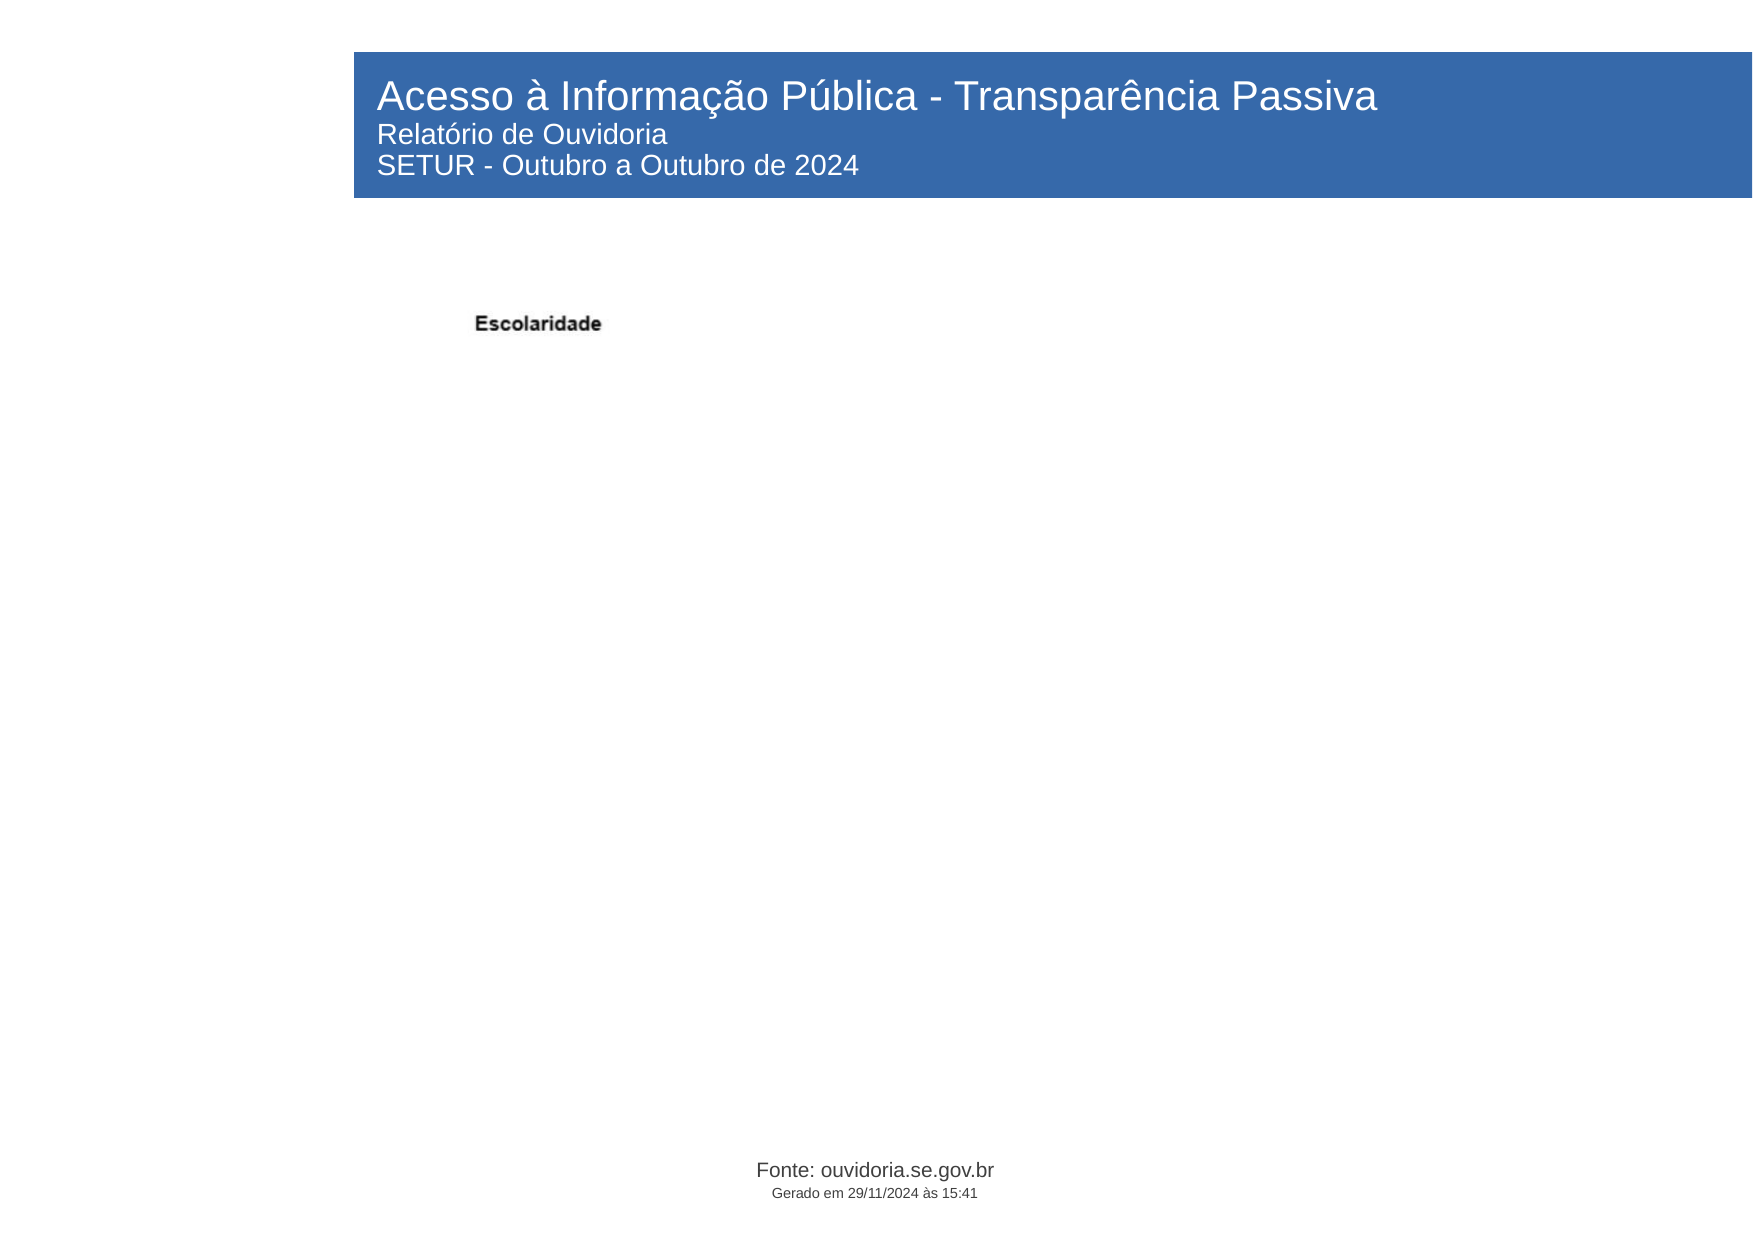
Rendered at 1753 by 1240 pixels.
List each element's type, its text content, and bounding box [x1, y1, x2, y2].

text_box [354, 52, 1752, 198]
text_box Acesso à Informação Pública - Transparência Passiva Relatório de Ouvidoria SETUR - Outubro a Outubro de 2024 [376, 72, 1403, 186]
text_box Fonte: ouvidoria.se.gov.br Gerado em 29/11/2024 às 15:41 [756, 1158, 1023, 1208]
text_box [227, 211, 1527, 1028]
